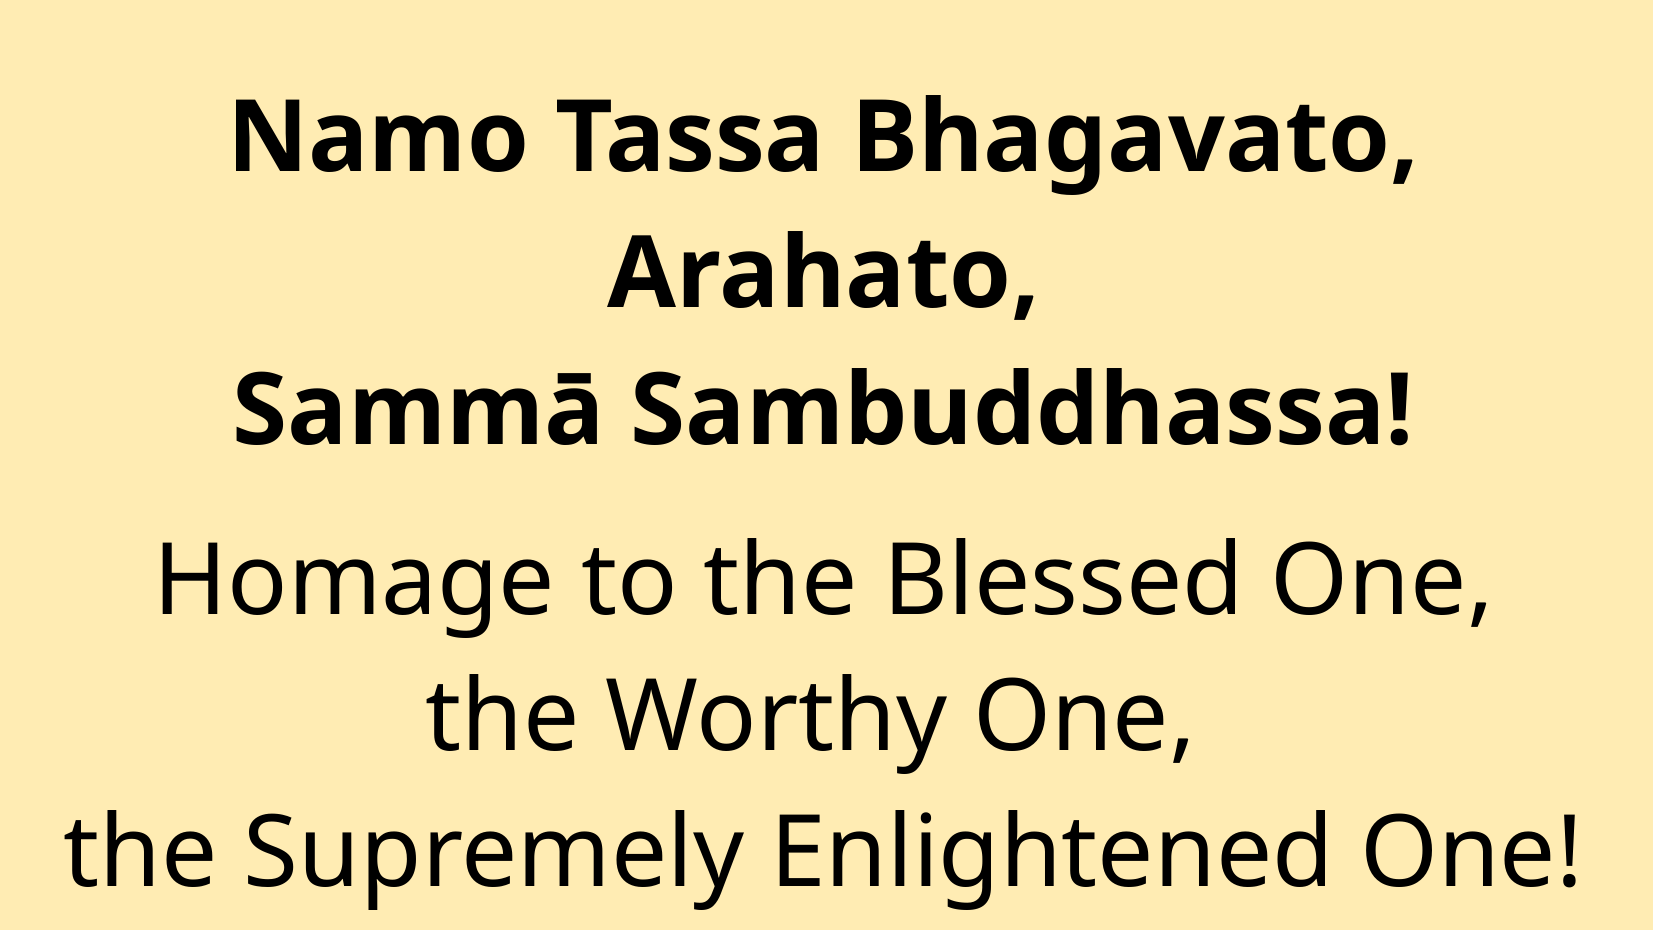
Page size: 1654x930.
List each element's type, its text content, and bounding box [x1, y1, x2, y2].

subtitle Namo Tassa Bhagavato, Arahato, Sammā Sambuddhassa! Homage to the Blessed One, the Worthy One, the Supremely Enlightened One! [0, 64, 1651, 898]
